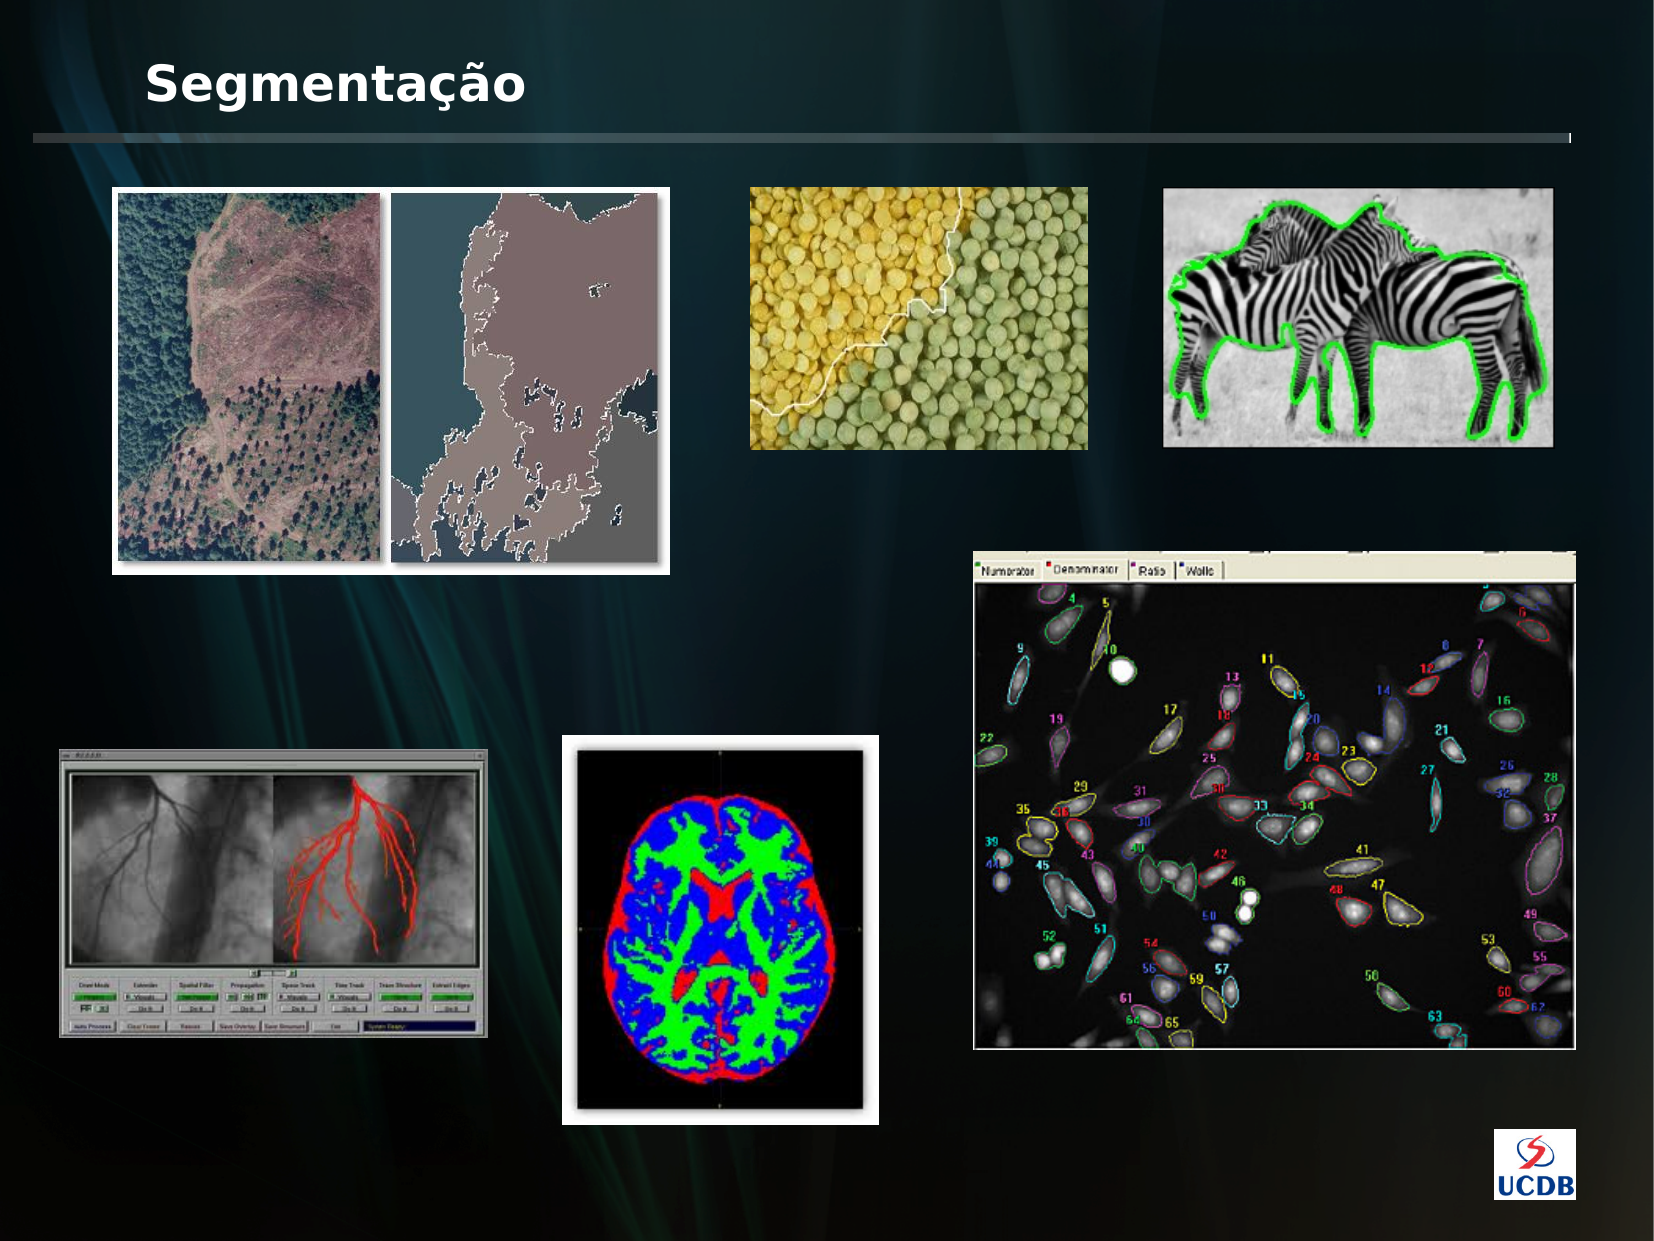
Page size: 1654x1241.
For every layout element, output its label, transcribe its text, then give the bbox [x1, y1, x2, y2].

picture [0, 0, 1654, 1241]
text_box Segmentação [129, 45, 542, 119]
